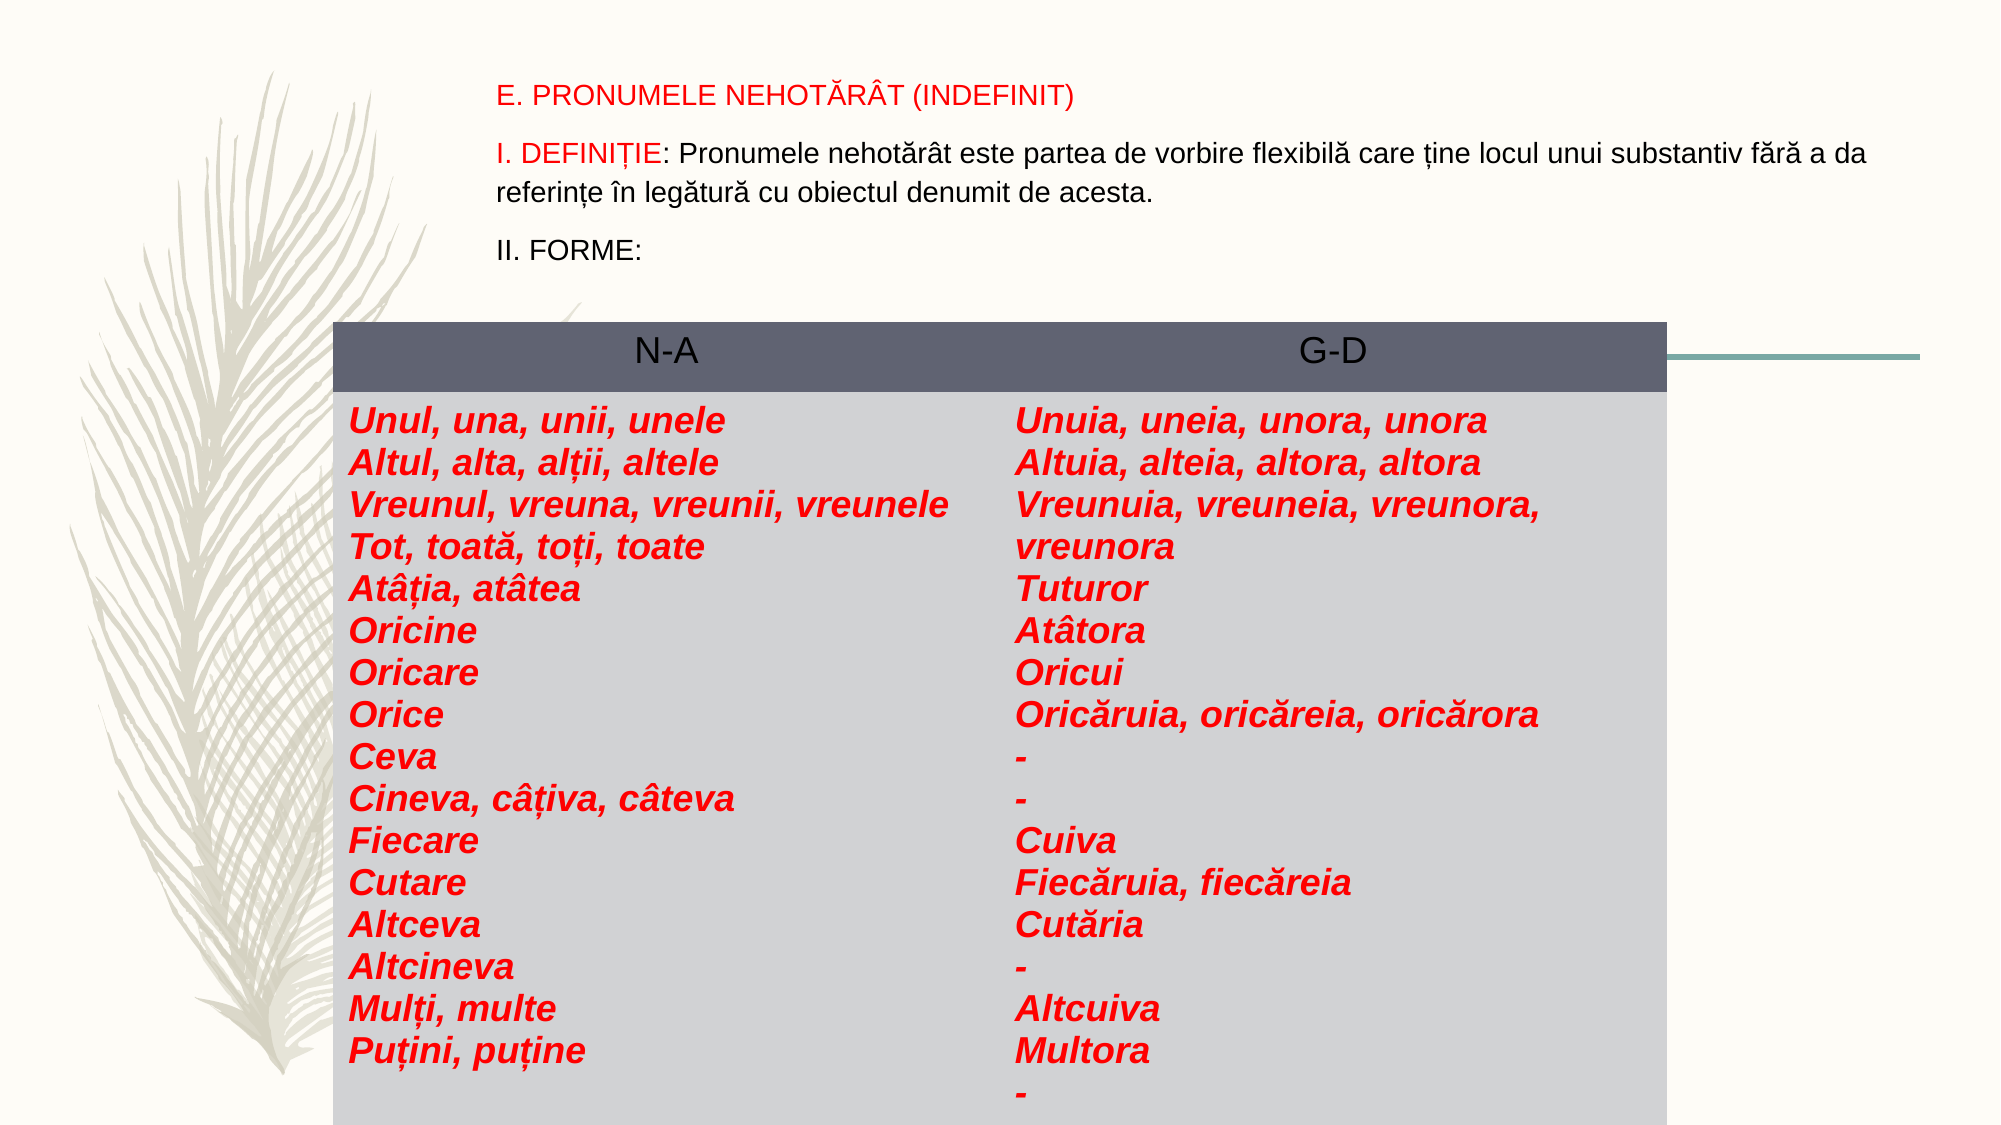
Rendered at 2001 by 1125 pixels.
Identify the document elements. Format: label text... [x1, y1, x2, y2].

list E. PRONUMELE NEHOTĂRÂT (INDEFINIT) I. DEFINIȚIE: Pronumele nehotărât este partea de vorbire flexibilă care ține locul unui substantiv fără a da referințe în legătură cu obiectul denumit de acesta. II. FORME: [481, 64, 1920, 999]
table_cell Unuia, uneia, unora, unora Altuia, alteia, altora, altora Vreunuia, vreuneia, vreunora, vreunora Tuturor Atâtora Oricui Oricăruia, oricăreia, oricărora - - Cuiva Fiecăruia, fiecăreia Cutăria - Altcuiva Multora - [1000, 392, 1667, 1125]
table_header G-D [1000, 322, 1667, 392]
table_cell Unul, una, unii, unele Altul, alta, alții, altele Vreunul, vreuna, vreunii, vreunele Tot, toată, toți, toate Atâția, atâtea Oricine Oricare Orice Ceva Cineva, câțiva, câteva Fiecare Cutare Altceva Altcineva Mulți, multe Puțini, puține [333, 392, 1000, 1125]
table_header N-A [333, 322, 1000, 392]
